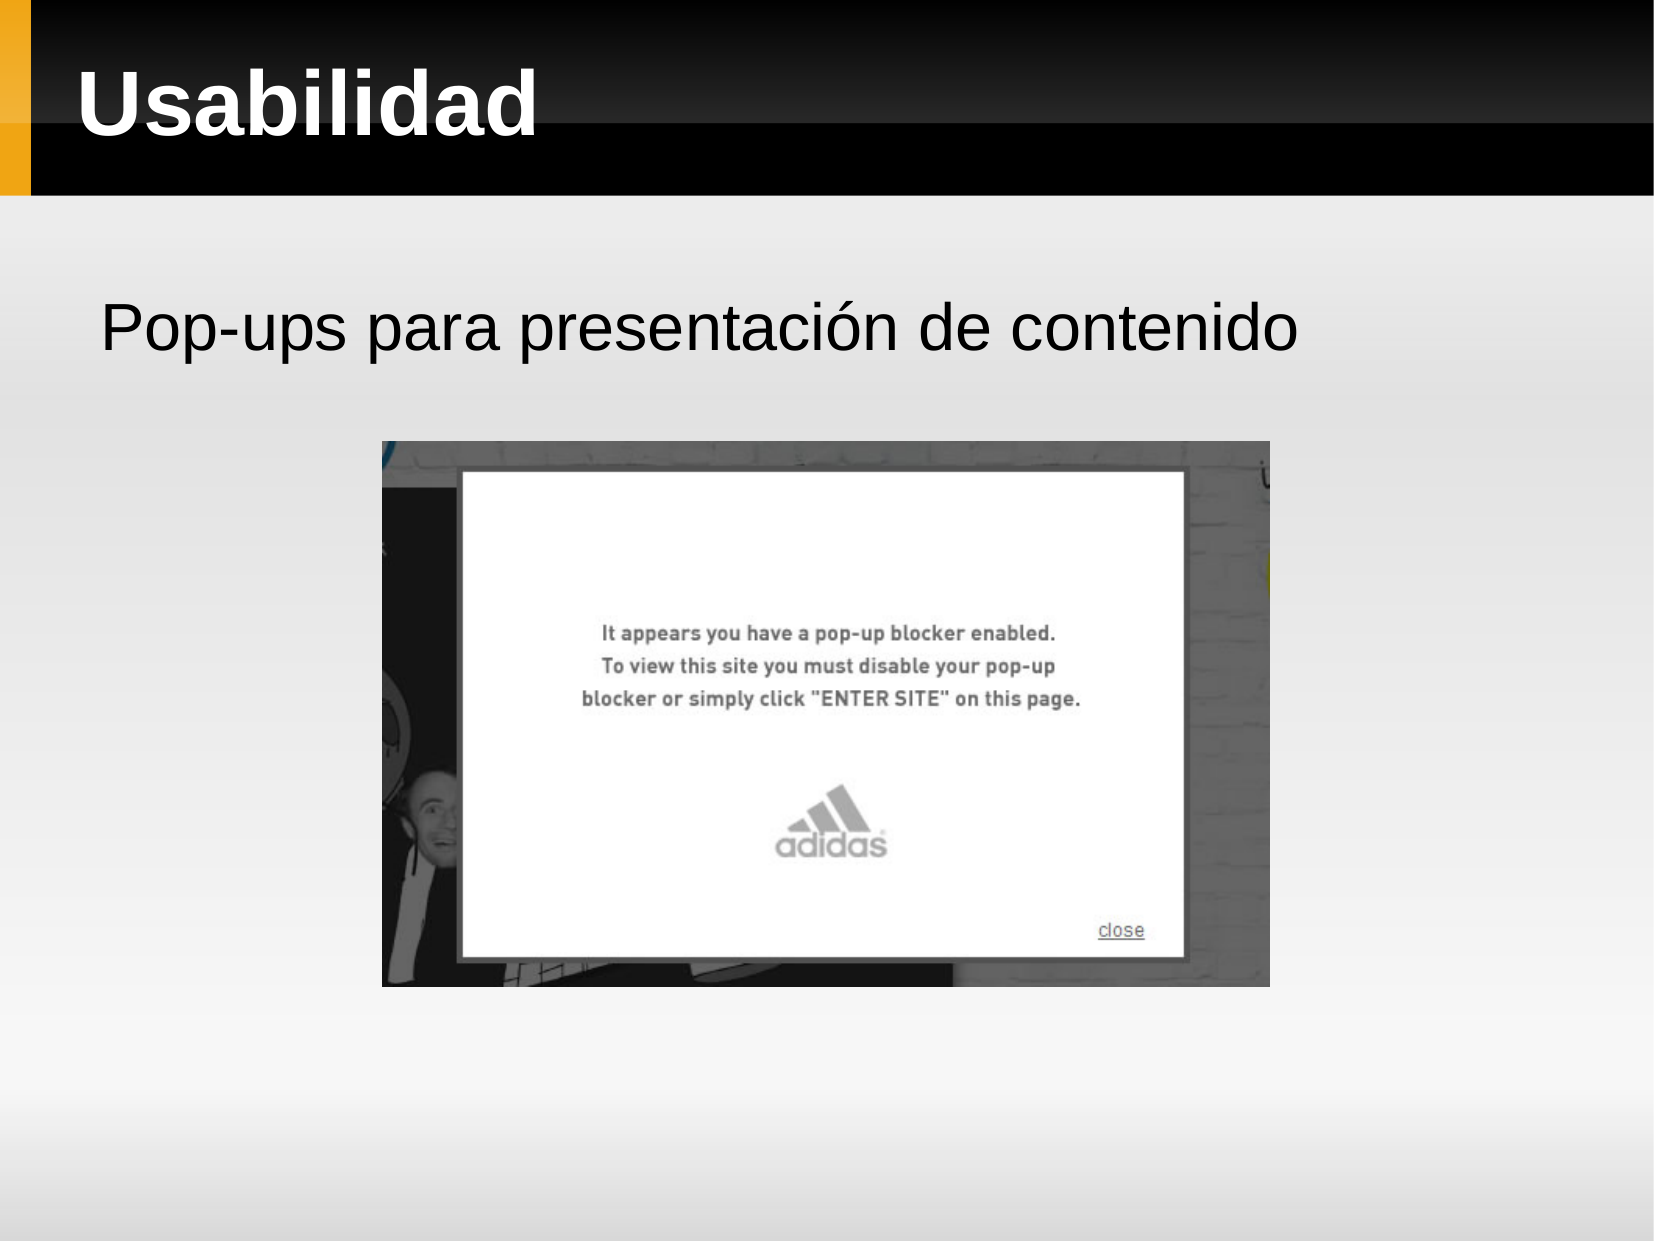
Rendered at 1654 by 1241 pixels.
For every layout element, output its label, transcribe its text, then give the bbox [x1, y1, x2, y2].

picture [0, 0, 1654, 1241]
title Usabilidad [76, 0, 1565, 208]
list Pop-ups para presentación de contenido [82, 290, 1571, 1094]
